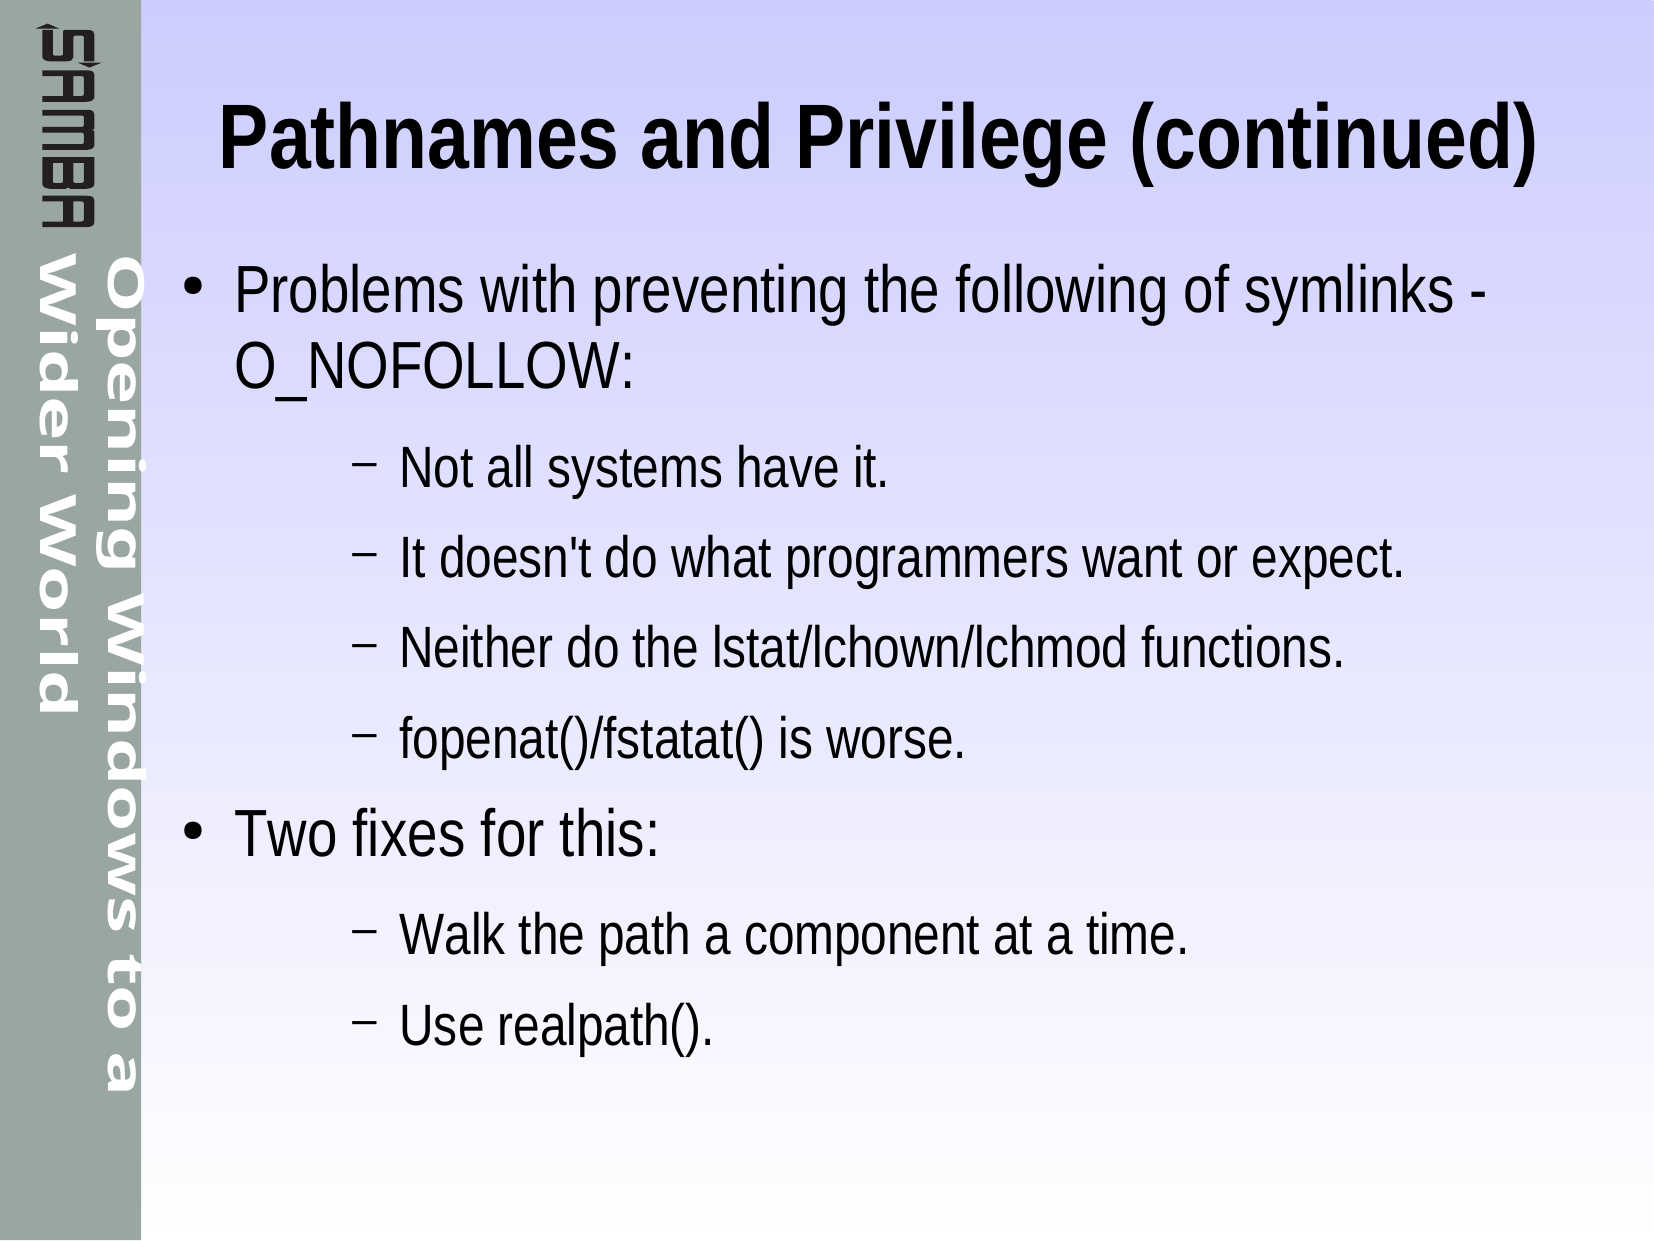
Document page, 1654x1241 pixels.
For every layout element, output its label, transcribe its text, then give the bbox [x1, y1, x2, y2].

list Problems with preventing the following of symlinks - O_NOFOLLOW: Not all systems have it. It doesn't do what programmers want or expect. Neither do the lstat/lchown/lchmod functions. fopenat()/fstatat() is worse. Two fixes for this: Walk the path a component at a time. Use realpath(). [163, 249, 1576, 1202]
title Pathnames and Privilege (continued) [173, 28, 1586, 243]
